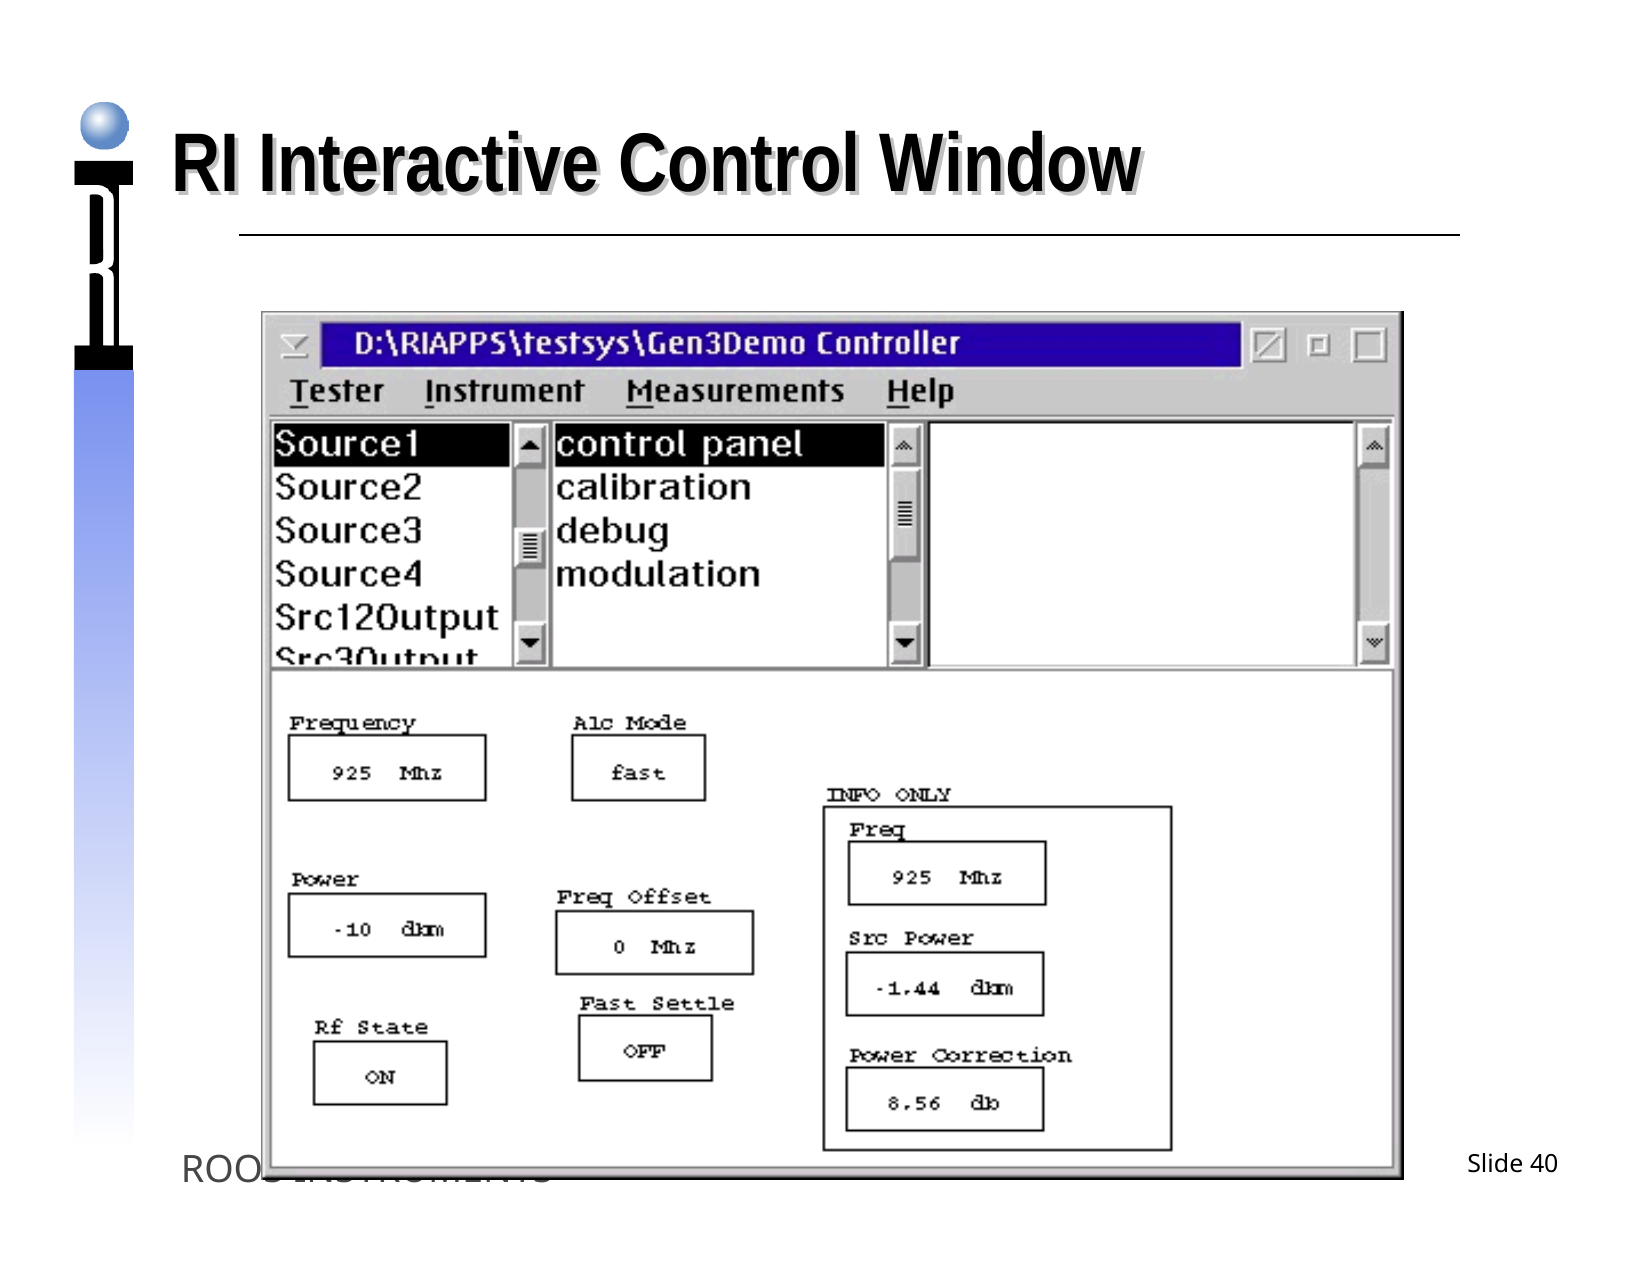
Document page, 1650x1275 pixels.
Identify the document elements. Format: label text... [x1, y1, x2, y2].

text_box RI Interactive Control Window [171, 33, 1525, 209]
picture [261, 311, 1404, 1180]
